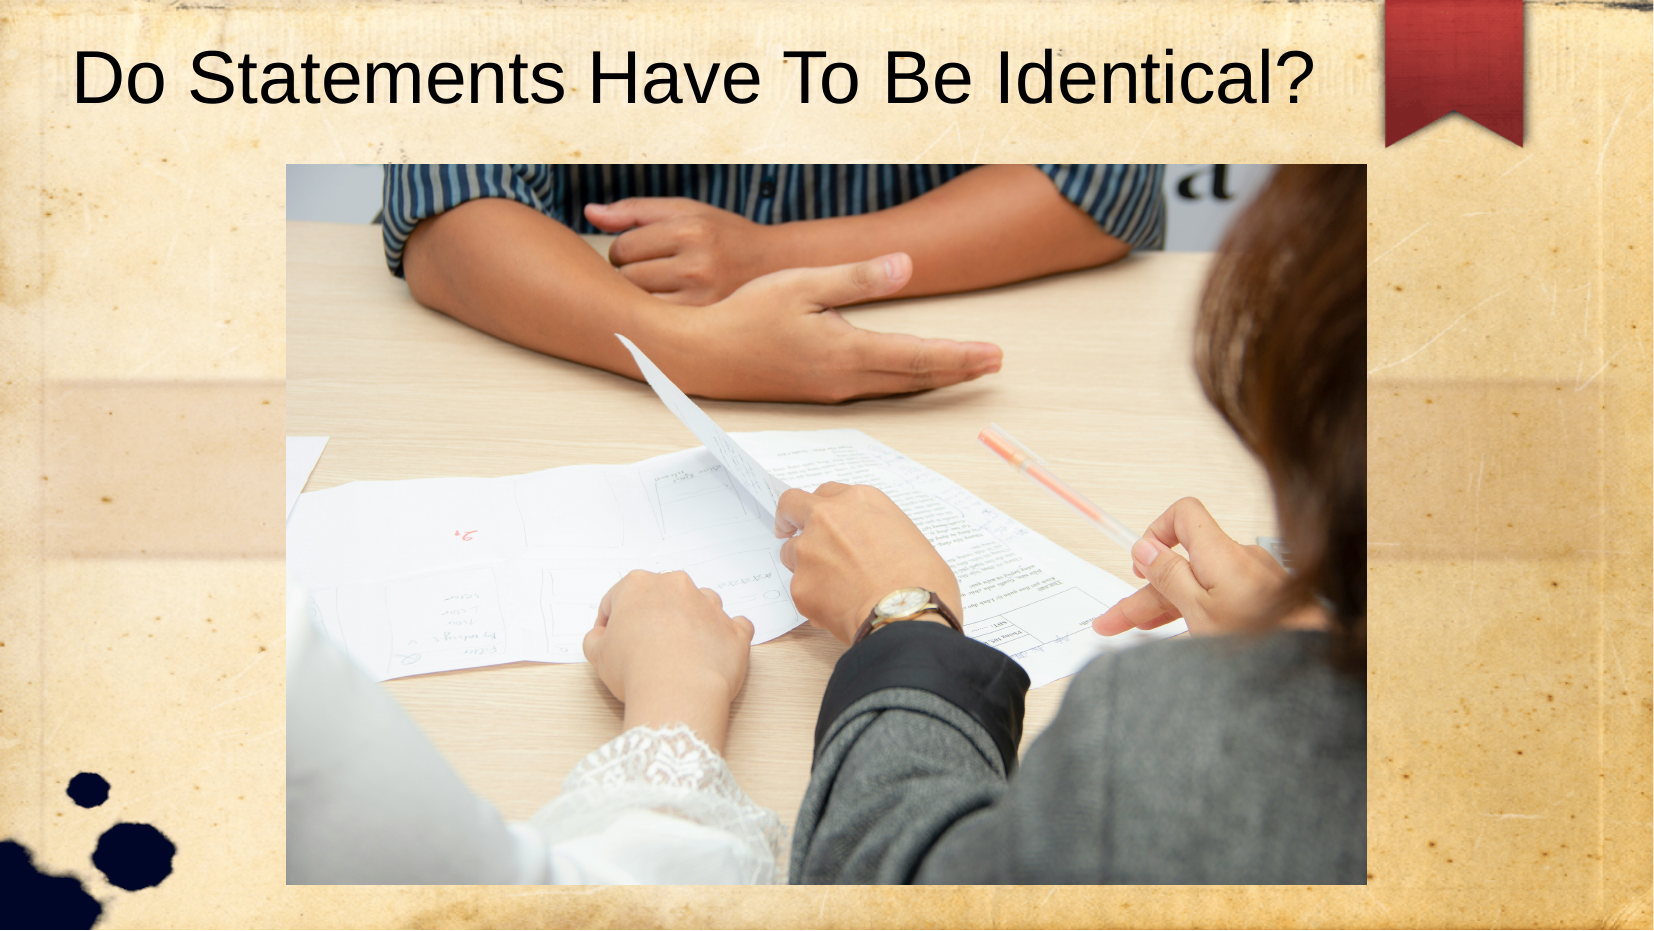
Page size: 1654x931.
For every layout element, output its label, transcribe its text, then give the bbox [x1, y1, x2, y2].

title Do Statements Have To Be Identical? [0, 0, 1388, 156]
picture [0, 0, 1654, 930]
